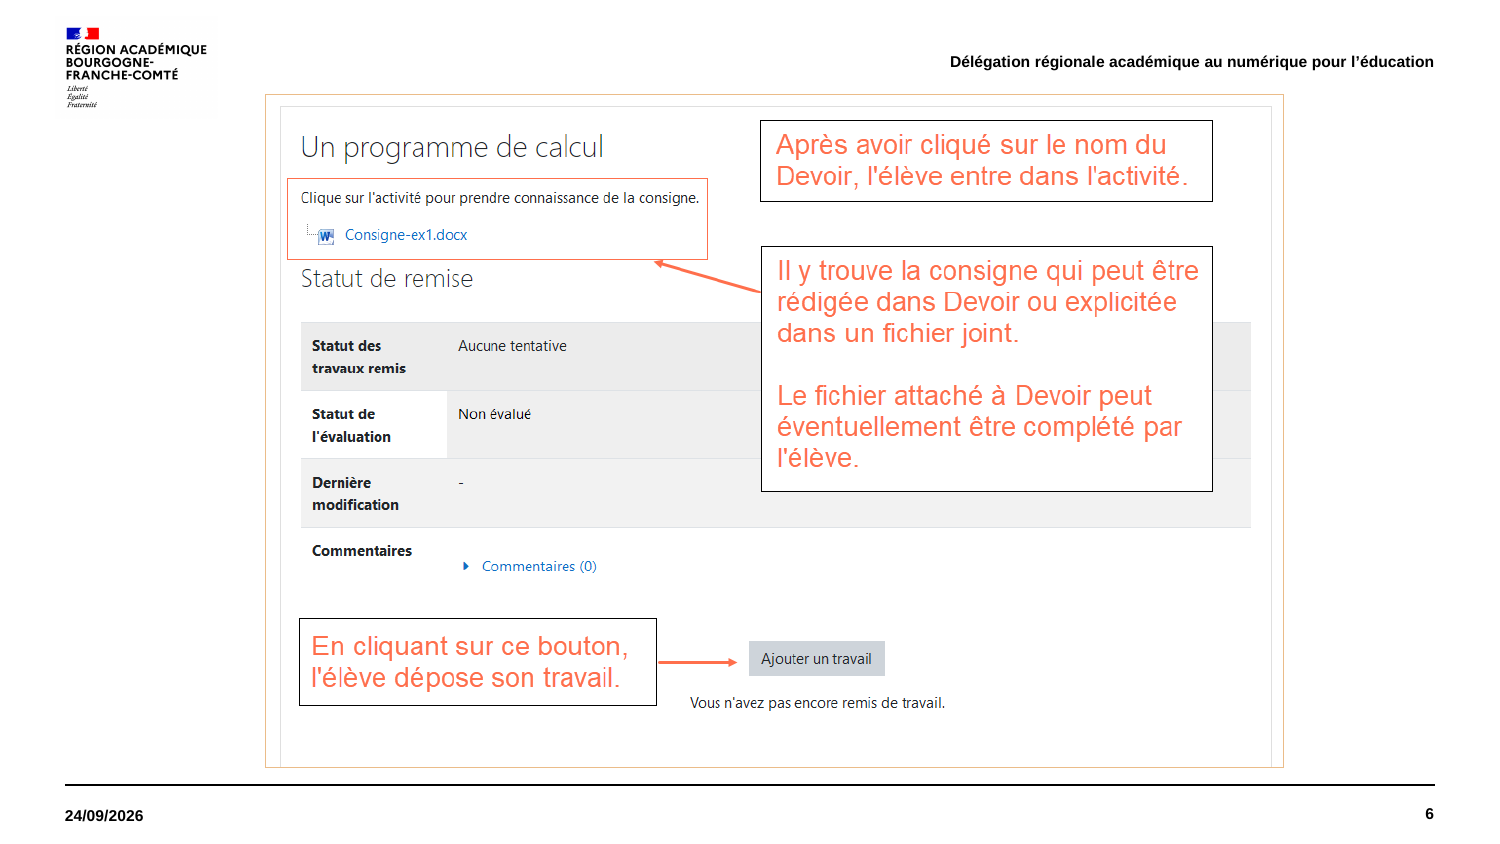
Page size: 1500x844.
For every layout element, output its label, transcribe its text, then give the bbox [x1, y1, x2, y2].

text_box Délégation régionale académique au numérique pour l’éducation [944, 32, 1435, 91]
picture [55, 16, 218, 119]
picture [265, 94, 1284, 768]
text_box 23/04/2023 [64, 787, 245, 843]
text_box <numéro> [1213, 784, 1435, 843]
